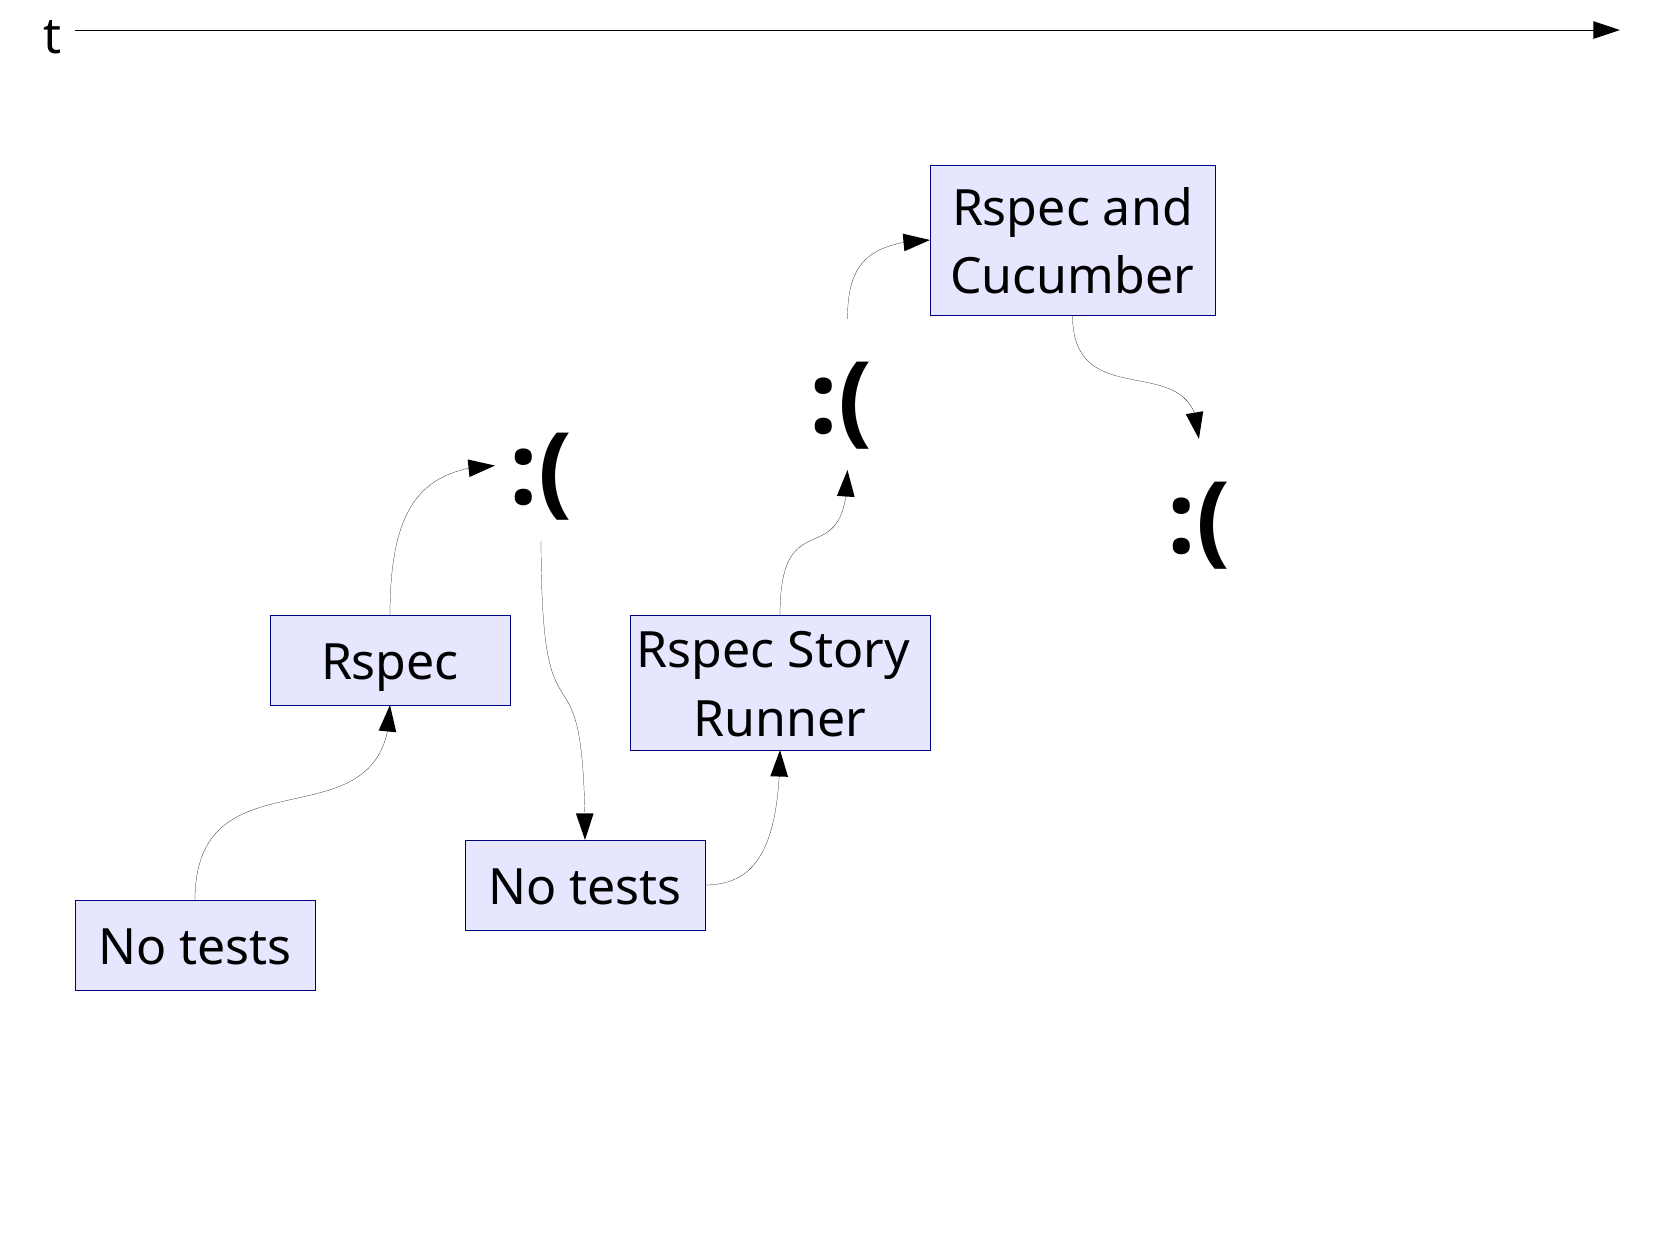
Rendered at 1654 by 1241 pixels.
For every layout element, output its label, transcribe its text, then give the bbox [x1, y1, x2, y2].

text_box t [28, 0, 76, 67]
text_box :( [1152, 438, 1246, 571]
text_box Rspec Story Runner [630, 615, 931, 751]
text_box Rspec [270, 615, 511, 706]
text_box Rspec and Cucumber [930, 165, 1216, 316]
text_box :( [795, 318, 901, 466]
text_box :( [495, 390, 588, 522]
text_box No tests [75, 900, 316, 991]
text_box No tests [465, 840, 706, 931]
